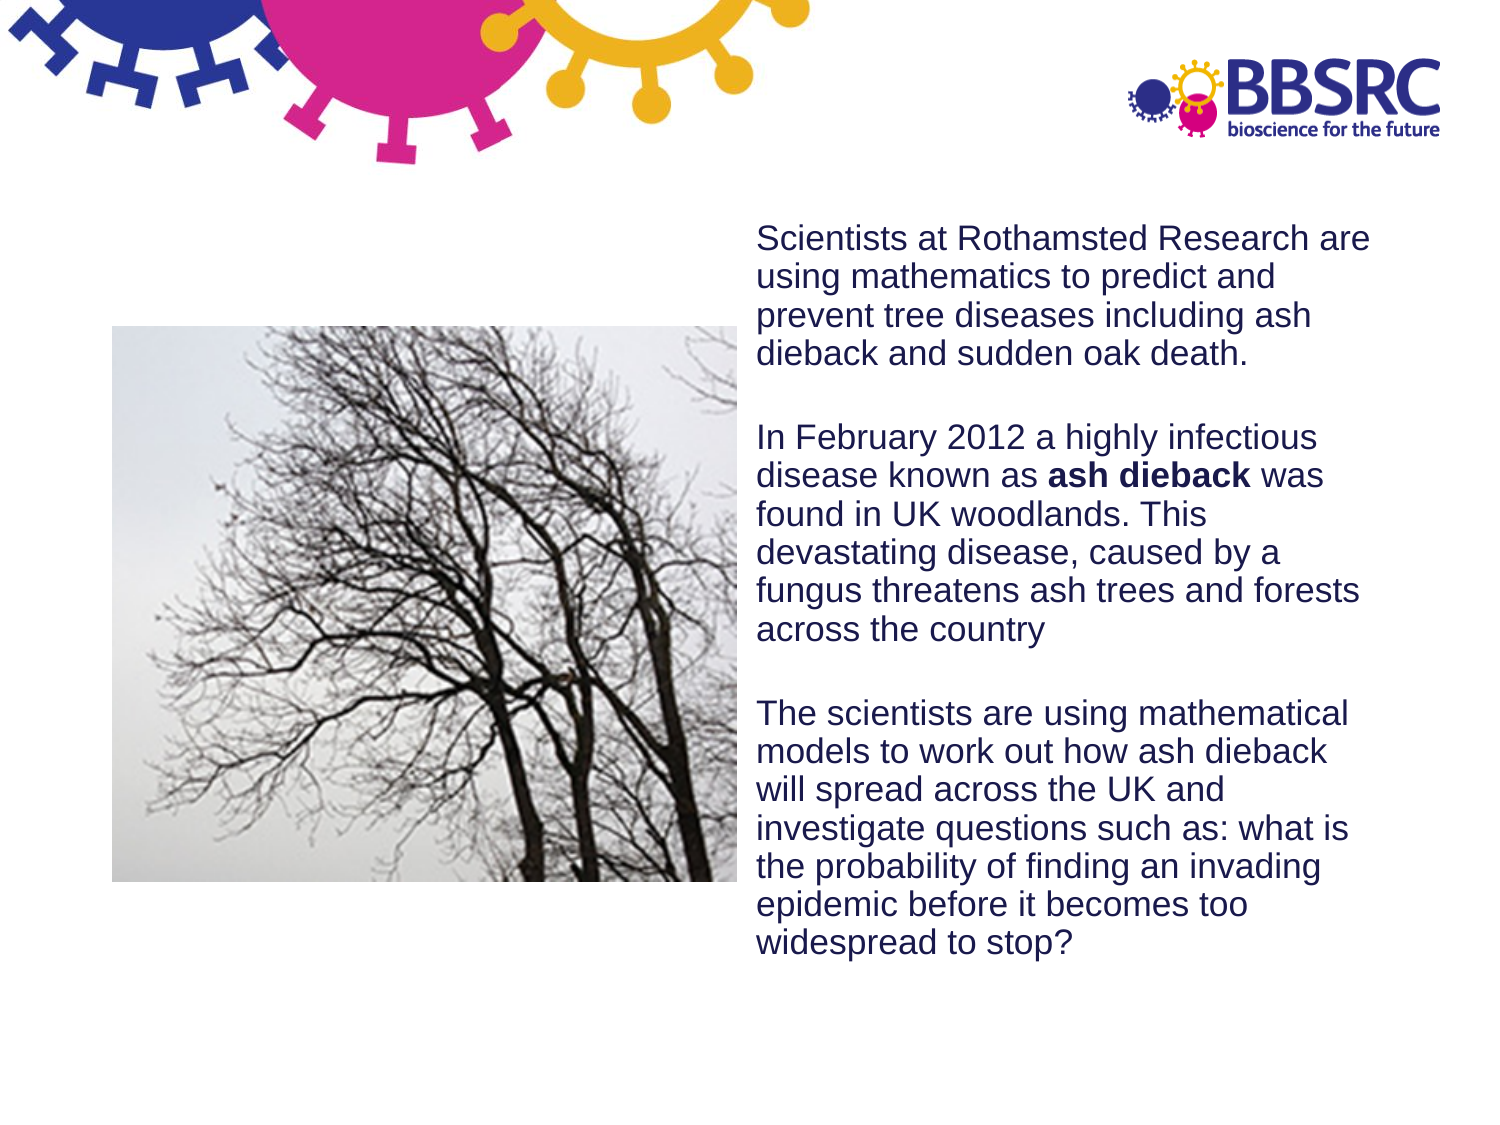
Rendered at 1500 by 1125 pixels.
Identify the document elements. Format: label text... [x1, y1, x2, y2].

list Scientists at Rothamsted Research are using mathematics to predict and prevent tree diseases including ash dieback and sudden oak death. In February 2012 a highly infectious disease known as ash dieback was found in UK woodlands. This devastating disease, caused by a fungus threatens ash trees and forests across the country The scientists are using mathematical models to work out how ash dieback will spread across the UK and investigate questions such as: what is the probability of finding an invading epidemic before it becomes too widespread to stop? [755, 219, 1377, 1012]
picture [112, 326, 737, 882]
